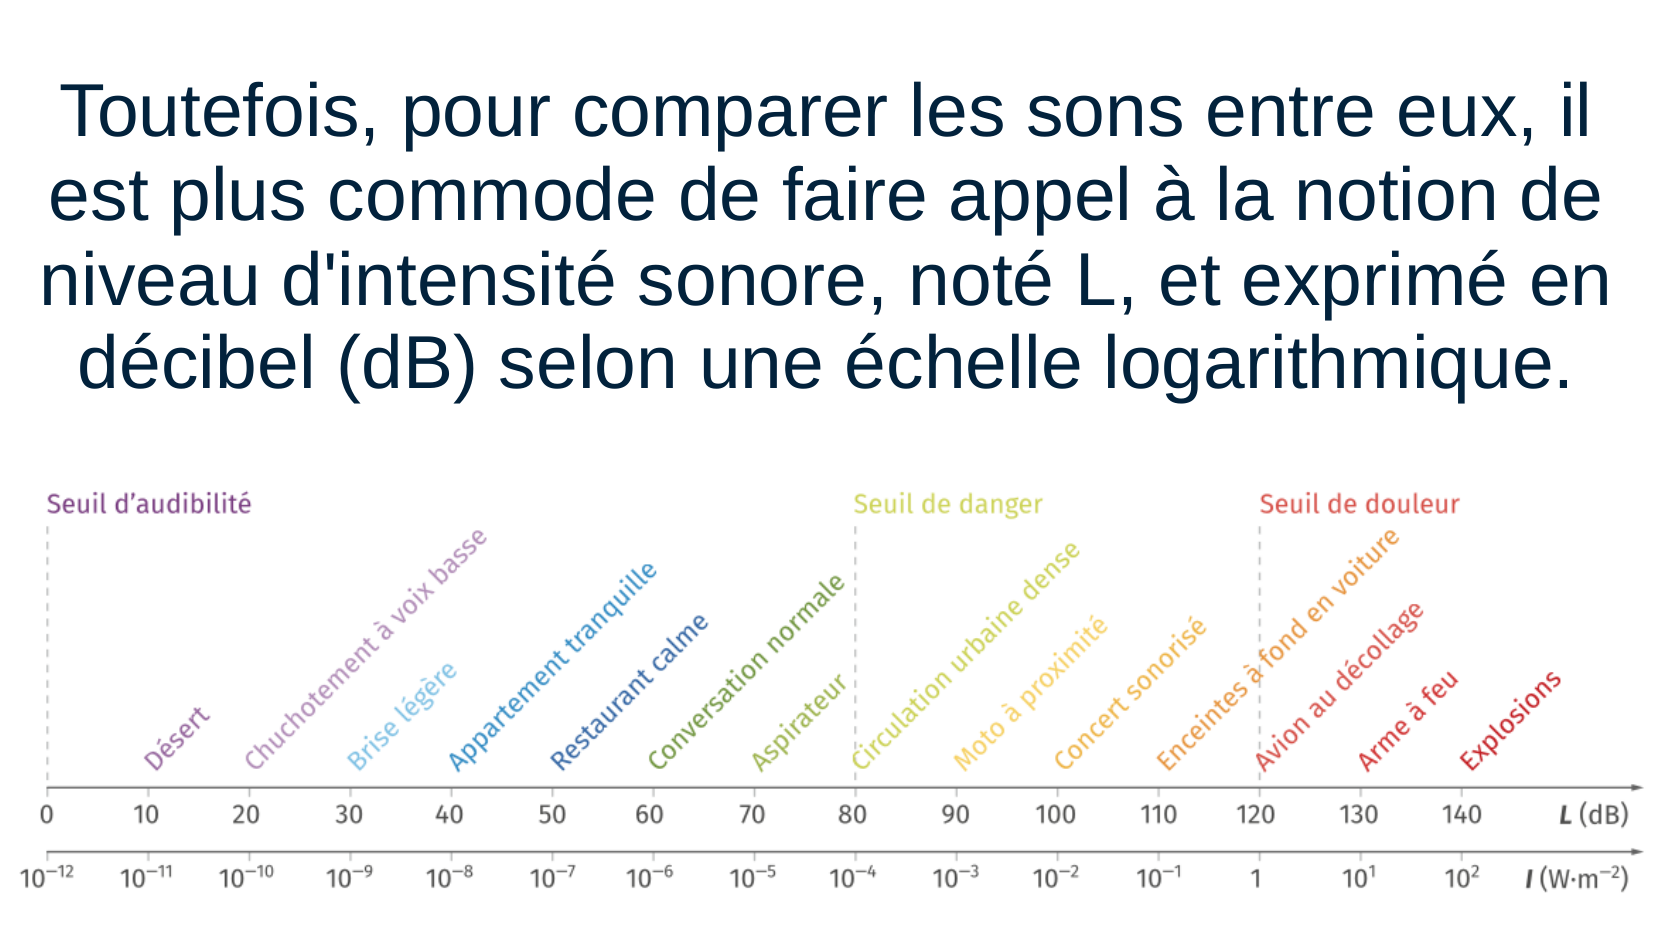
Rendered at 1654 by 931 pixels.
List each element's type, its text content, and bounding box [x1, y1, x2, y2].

title Toutefois, pour comparer les sons entre eux, il est plus commode de faire appel à la notion de niveau d'intensité sonore, noté L, et exprimé en décibel (dB) selon une échelle logarithmique. [29, 30, 1625, 443]
picture [7, 481, 1654, 898]
